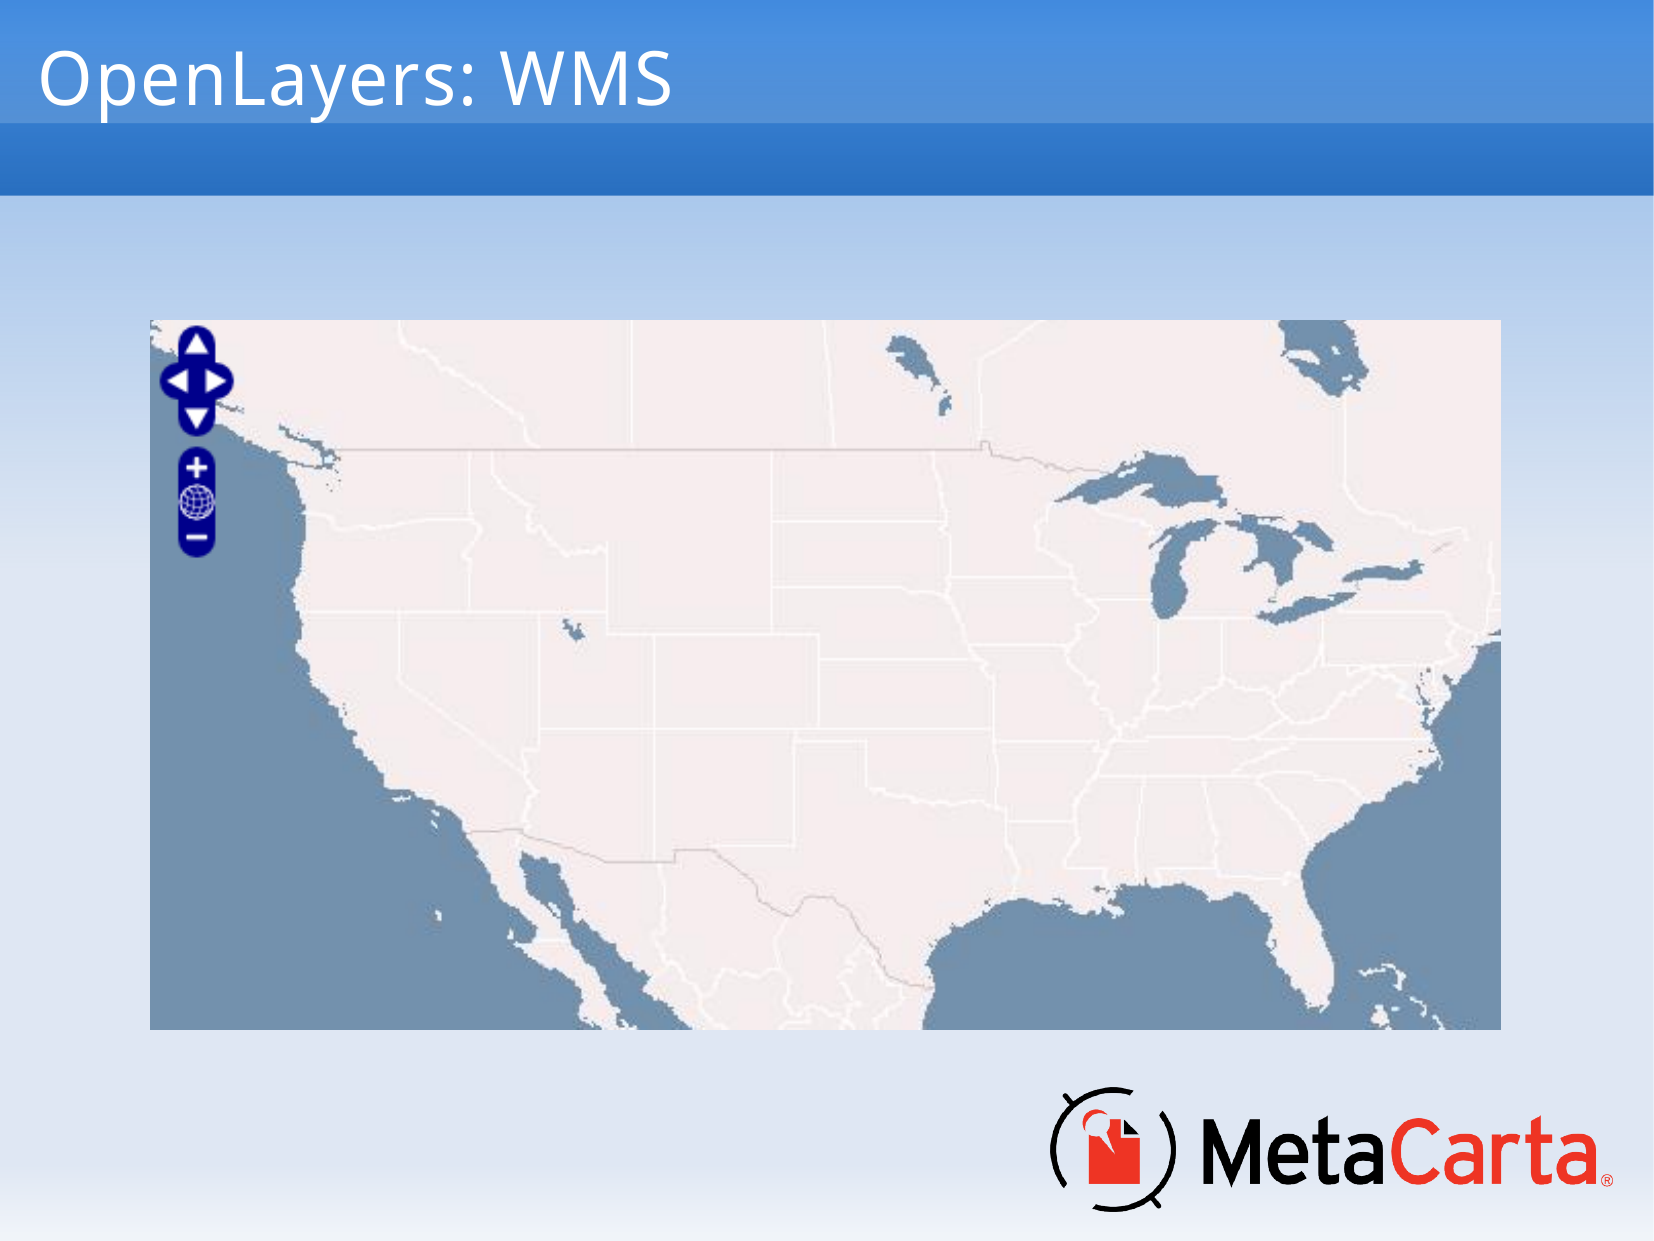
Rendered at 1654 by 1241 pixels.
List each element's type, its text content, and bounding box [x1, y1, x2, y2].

title OpenLayers: WMS [37, 2, 1463, 151]
picture [0, 0, 1654, 1241]
